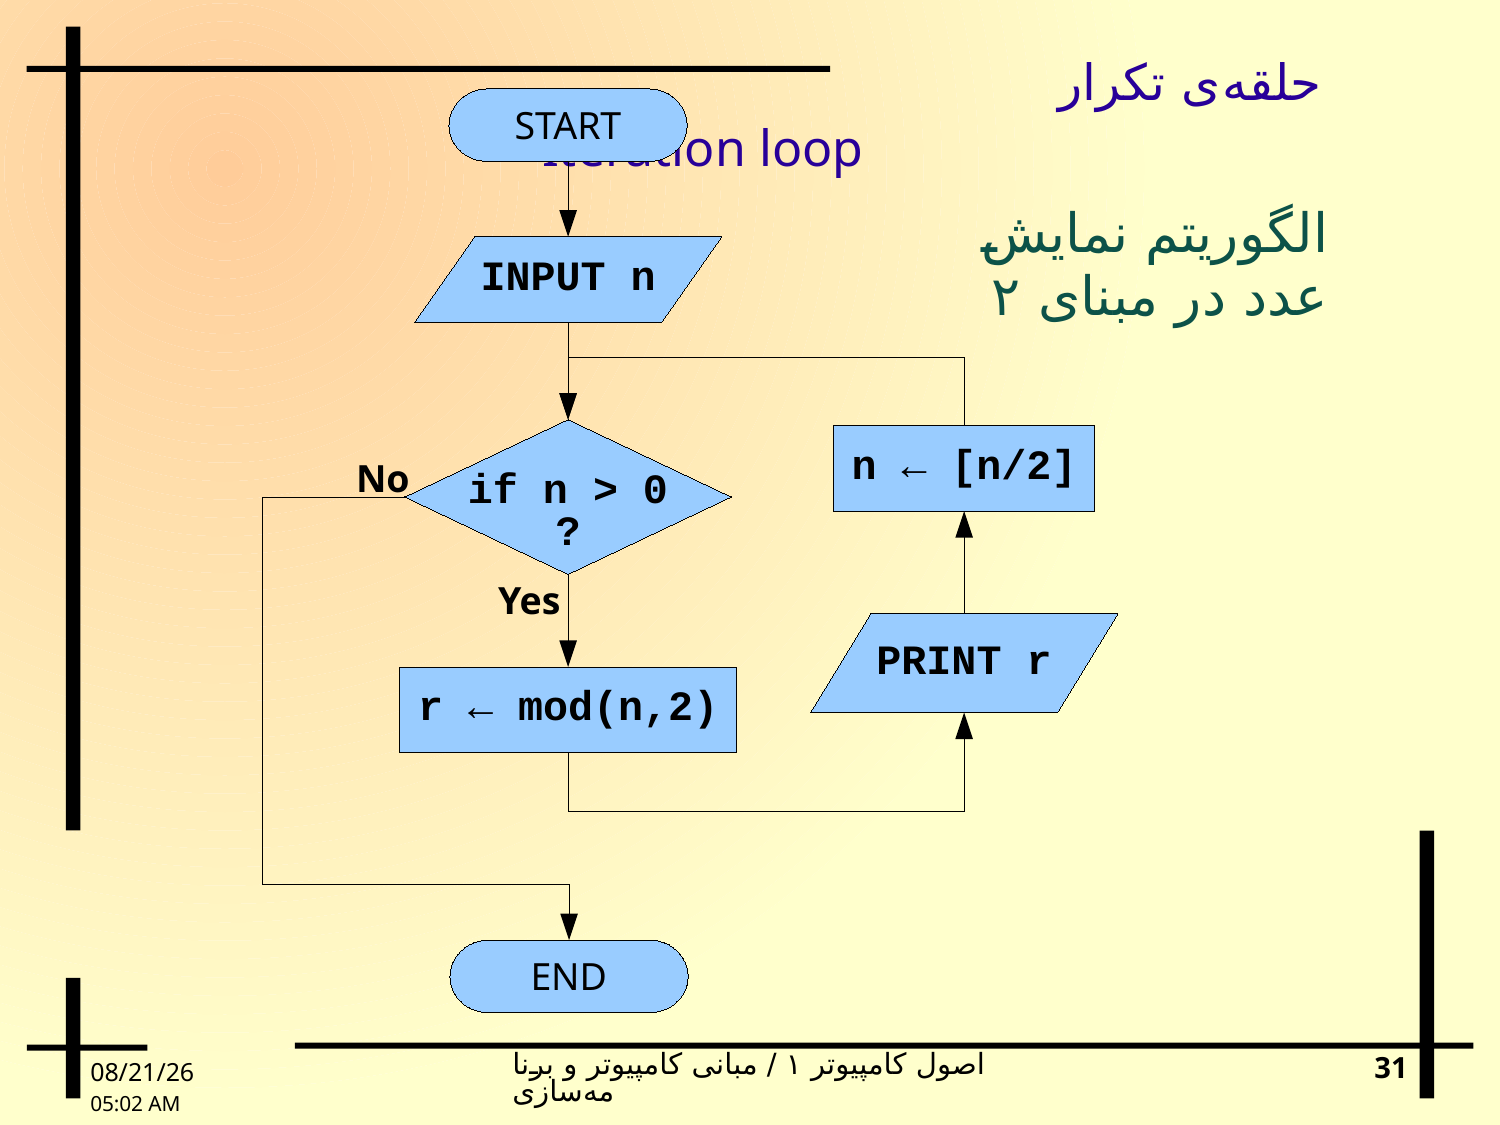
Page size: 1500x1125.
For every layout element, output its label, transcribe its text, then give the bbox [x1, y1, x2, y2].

text_box if n > 0 ? [418, 420, 732, 573]
text_box END [449, 940, 689, 1013]
text_box r ← mod(n,2) [399, 667, 737, 753]
text_box START [448, 88, 688, 162]
text_box PRINT r [810, 613, 1118, 713]
text_box INPUT n [414, 236, 722, 323]
list الگوریتم نمایش عدد در مبنای ۲ [953, 202, 1382, 372]
title حلقه‌ی تکرار Iteration loop [62, 57, 1344, 178]
text_box Yes [483, 567, 571, 626]
text_box n ← [n/2] [833, 425, 1095, 512]
text_box No [341, 445, 418, 504]
